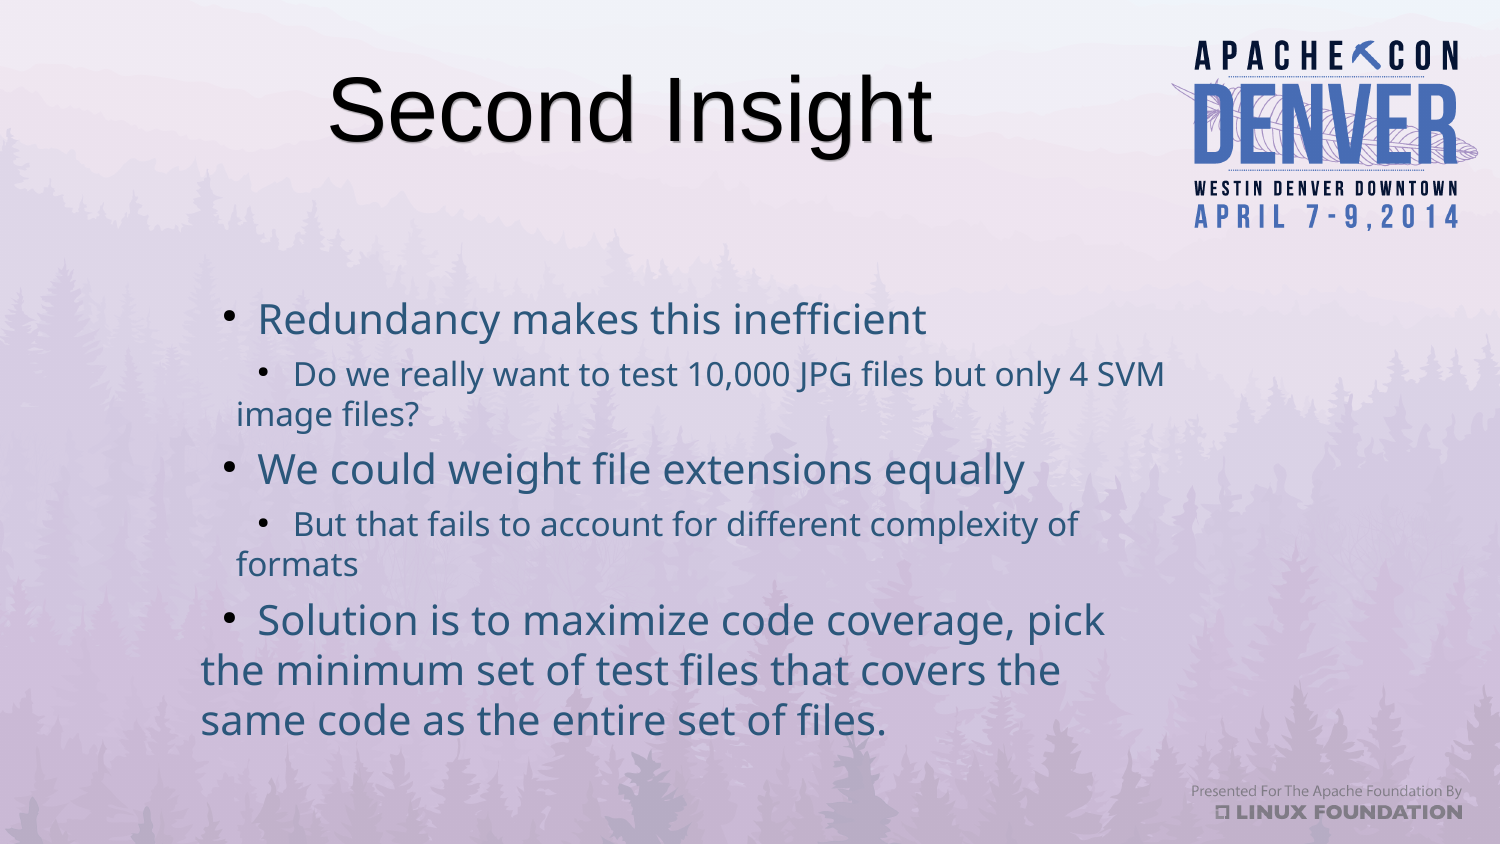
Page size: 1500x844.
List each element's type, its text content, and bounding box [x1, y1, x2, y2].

title Second Insight [0, 39, 1306, 181]
picture [0, 0, 1500, 844]
text_box Redundancy makes this inefficient Do we really want to test 10,000 JPG files but only 4 SVM image files? We could weight file extensions equally But that fails to account for different complexity of formats Solution is to maximize code coverage, pick the minimum set of test files that covers the same code as the entire set of files. [150, 285, 1191, 357]
